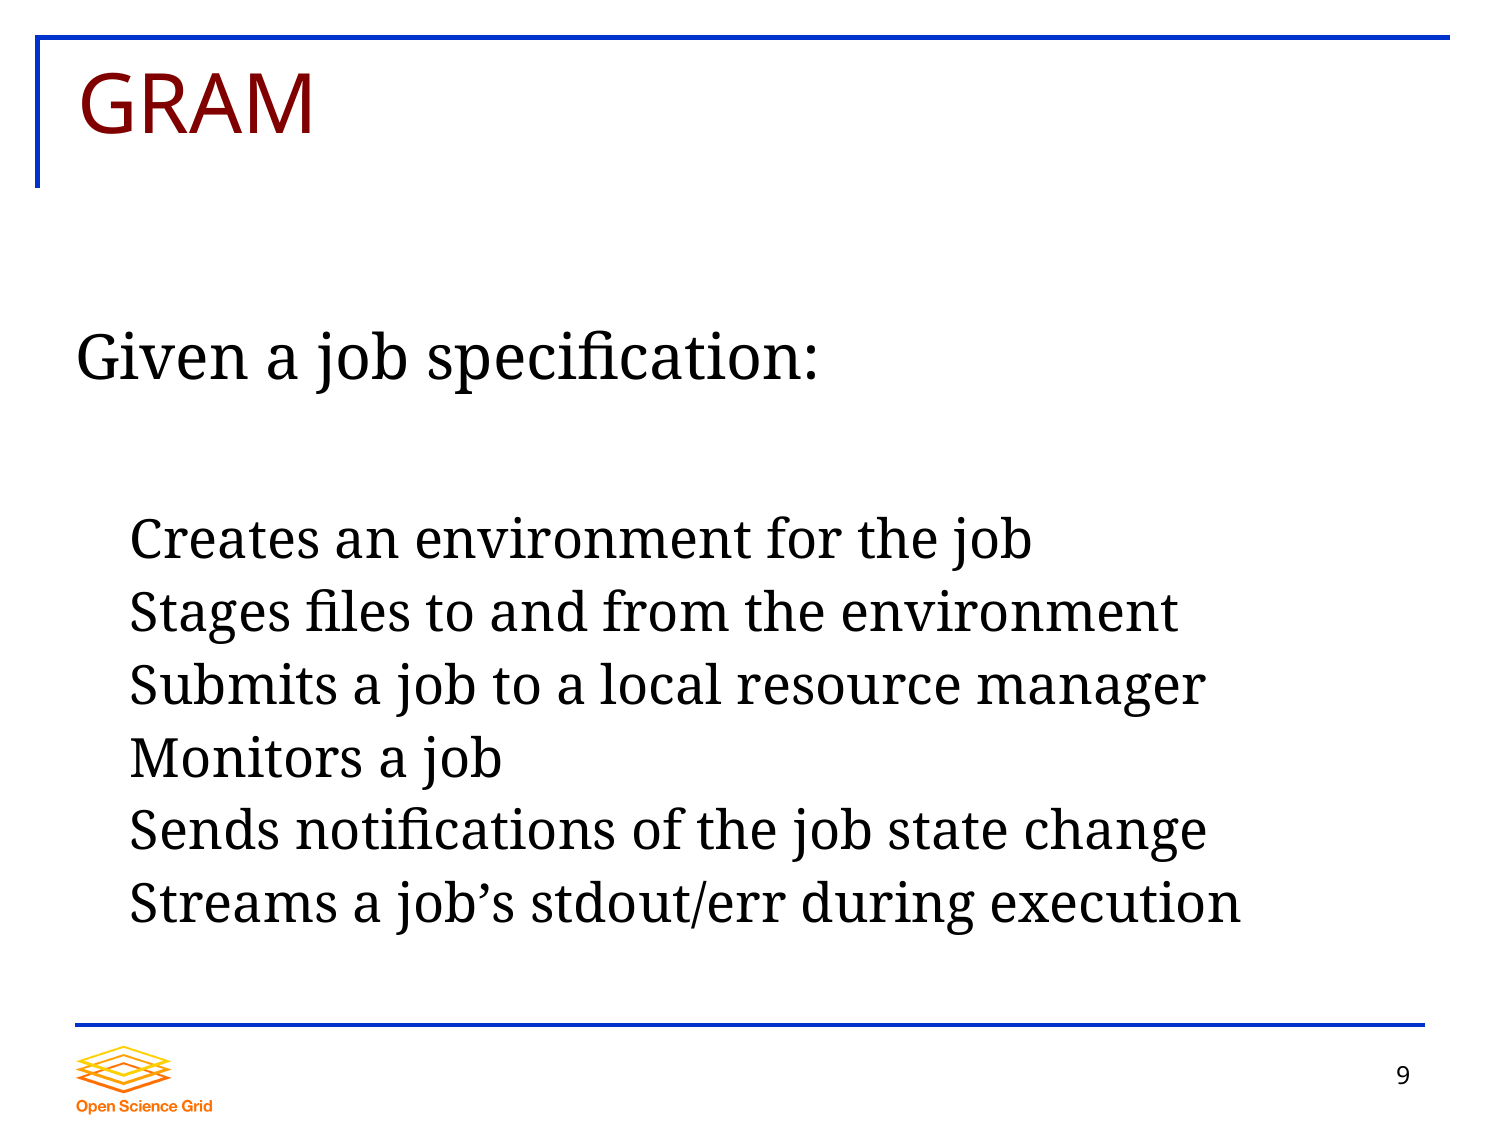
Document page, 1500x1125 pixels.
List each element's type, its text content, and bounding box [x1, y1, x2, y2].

title GRAM [62, 37, 1450, 225]
list Given a job specification: Creates an environment for the job Stages files to and from the environment Submits a job to a local resource manager Monitors a job Sends notifications of the job state change Streams a job’s stdout/err during execution [75, 312, 1424, 1006]
picture [62, 1032, 226, 1125]
